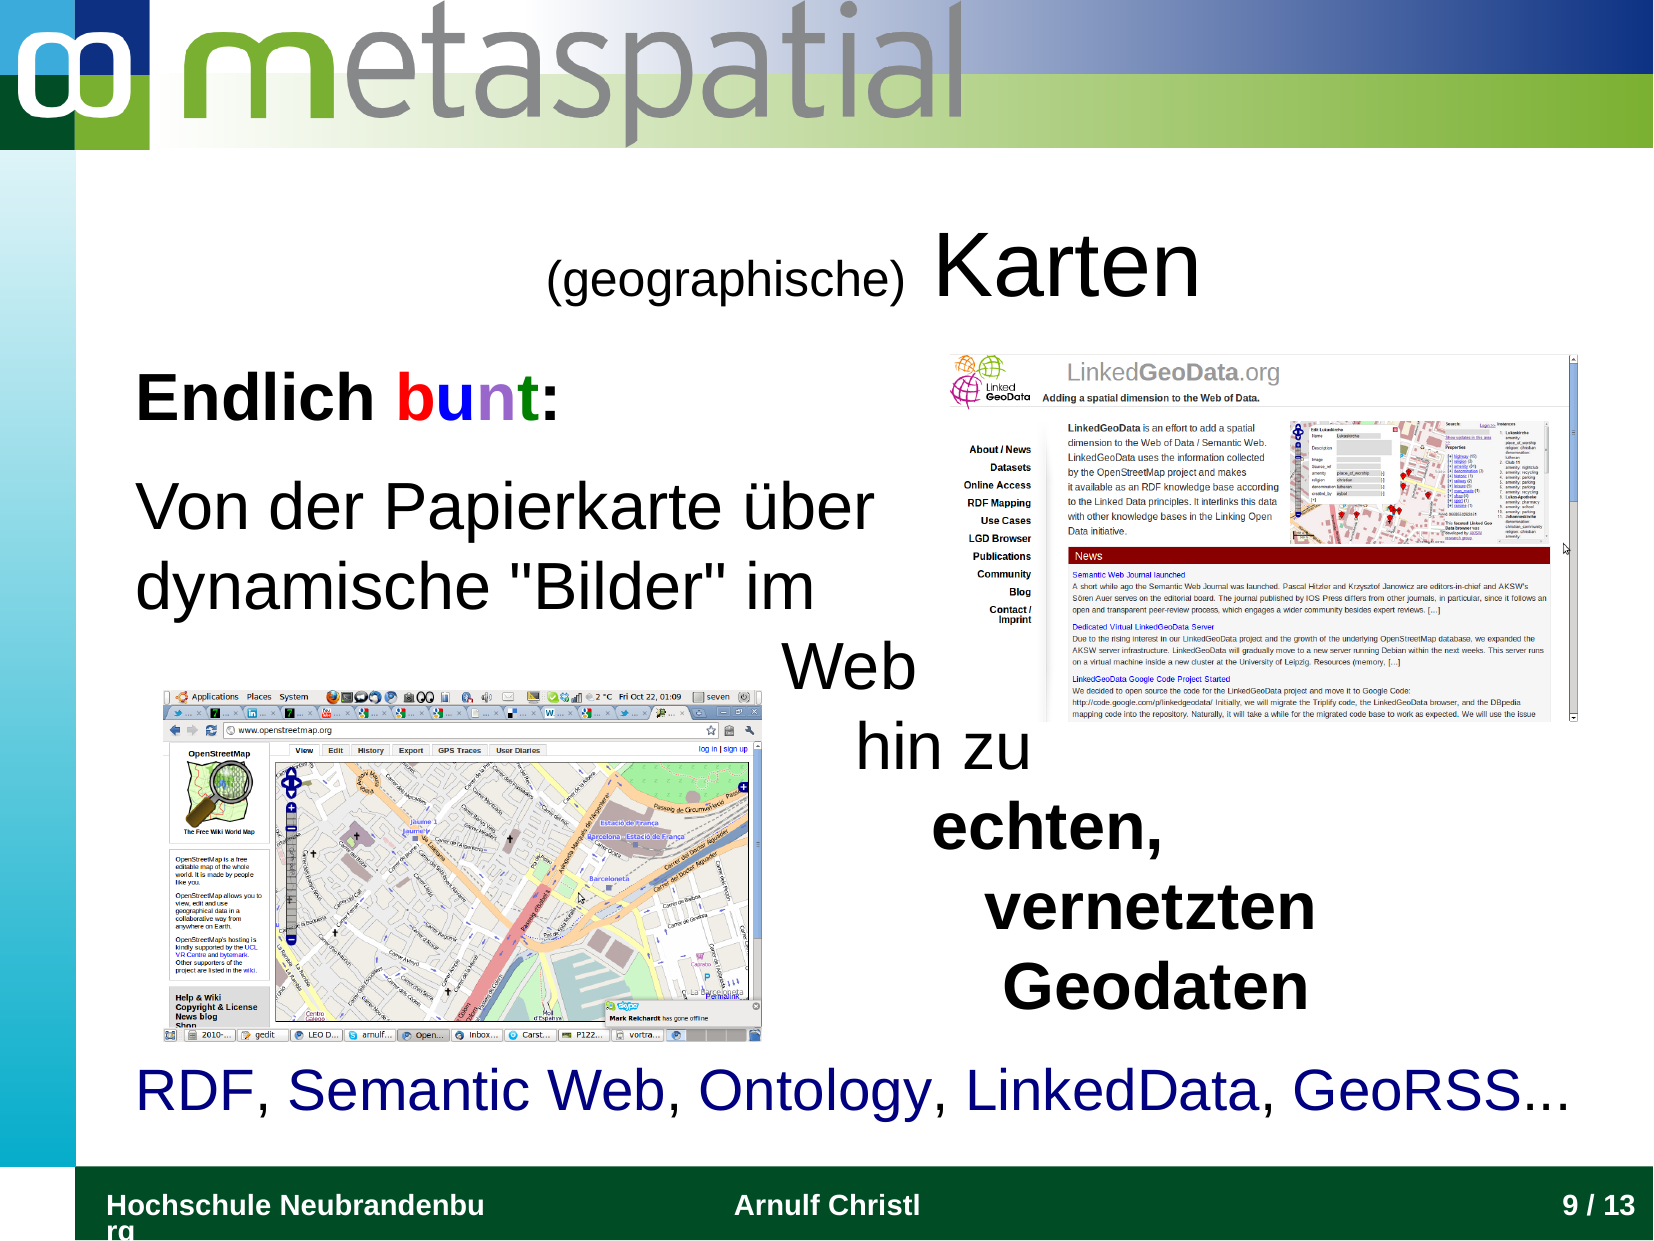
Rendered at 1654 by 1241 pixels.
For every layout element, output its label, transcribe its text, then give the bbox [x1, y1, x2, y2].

picture [163, 690, 762, 1042]
title (geographische) Karten [177, 161, 1571, 354]
picture [0, 0, 961, 150]
picture [950, 354, 1578, 722]
list Endlich bunt: Von der Papierkarte über dynamische "Bilder" im Web hin zu echten, vernetzten Geodaten RDF, Semantic Web, Ontology, LinkedData, GeoRSS... [135, 354, 1607, 1152]
